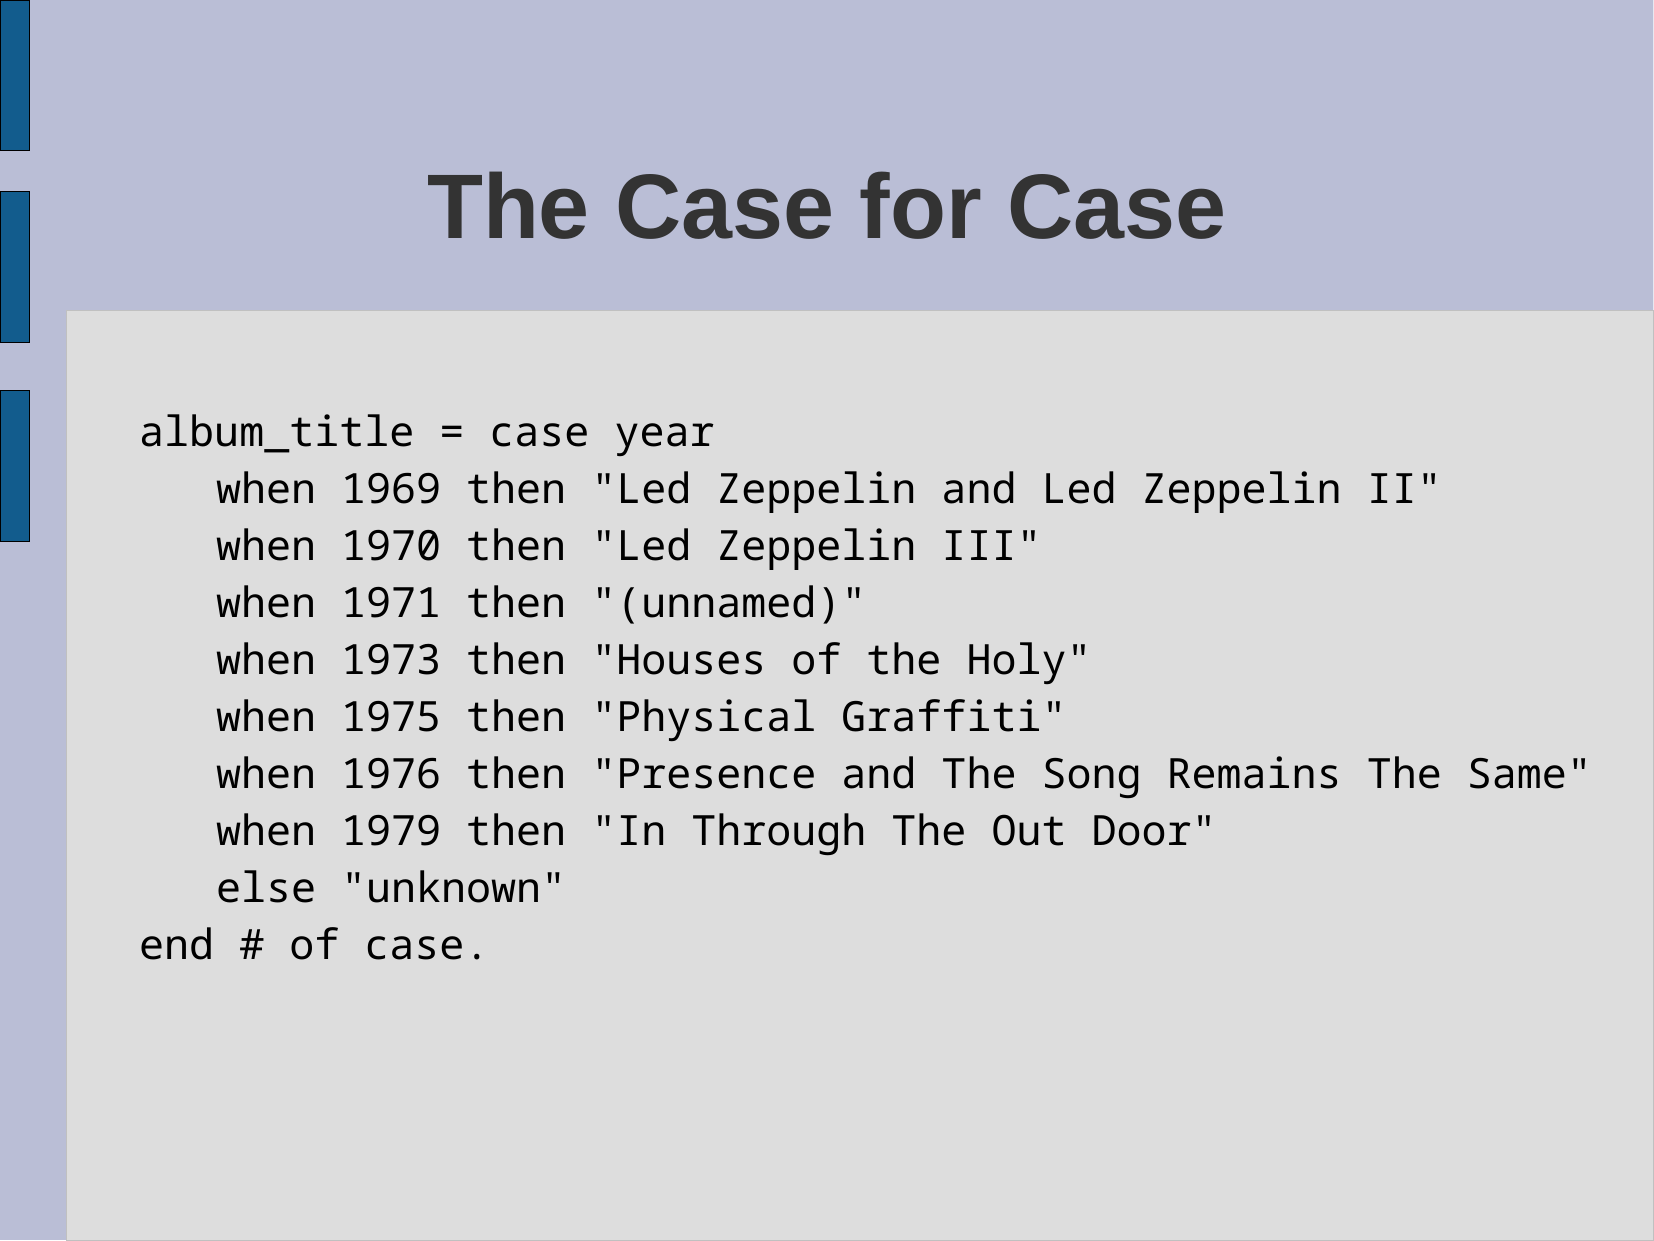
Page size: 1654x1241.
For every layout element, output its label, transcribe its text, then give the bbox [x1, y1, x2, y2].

title The Case for Case [121, 102, 1534, 311]
list album_title = case year when 1969 then "Led Zeppelin and Led Zeppelin II" when 1970 then "Led Zeppelin III" when 1971 then "(unnamed)" when 1973 then "Houses of the Holy" when 1975 then "Physical Graffiti" when 1976 then "Presence and The Song Remains The Same" when 1979 then "In Through The Out Door" else "unknown" end # of case. [121, 344, 1634, 1127]
